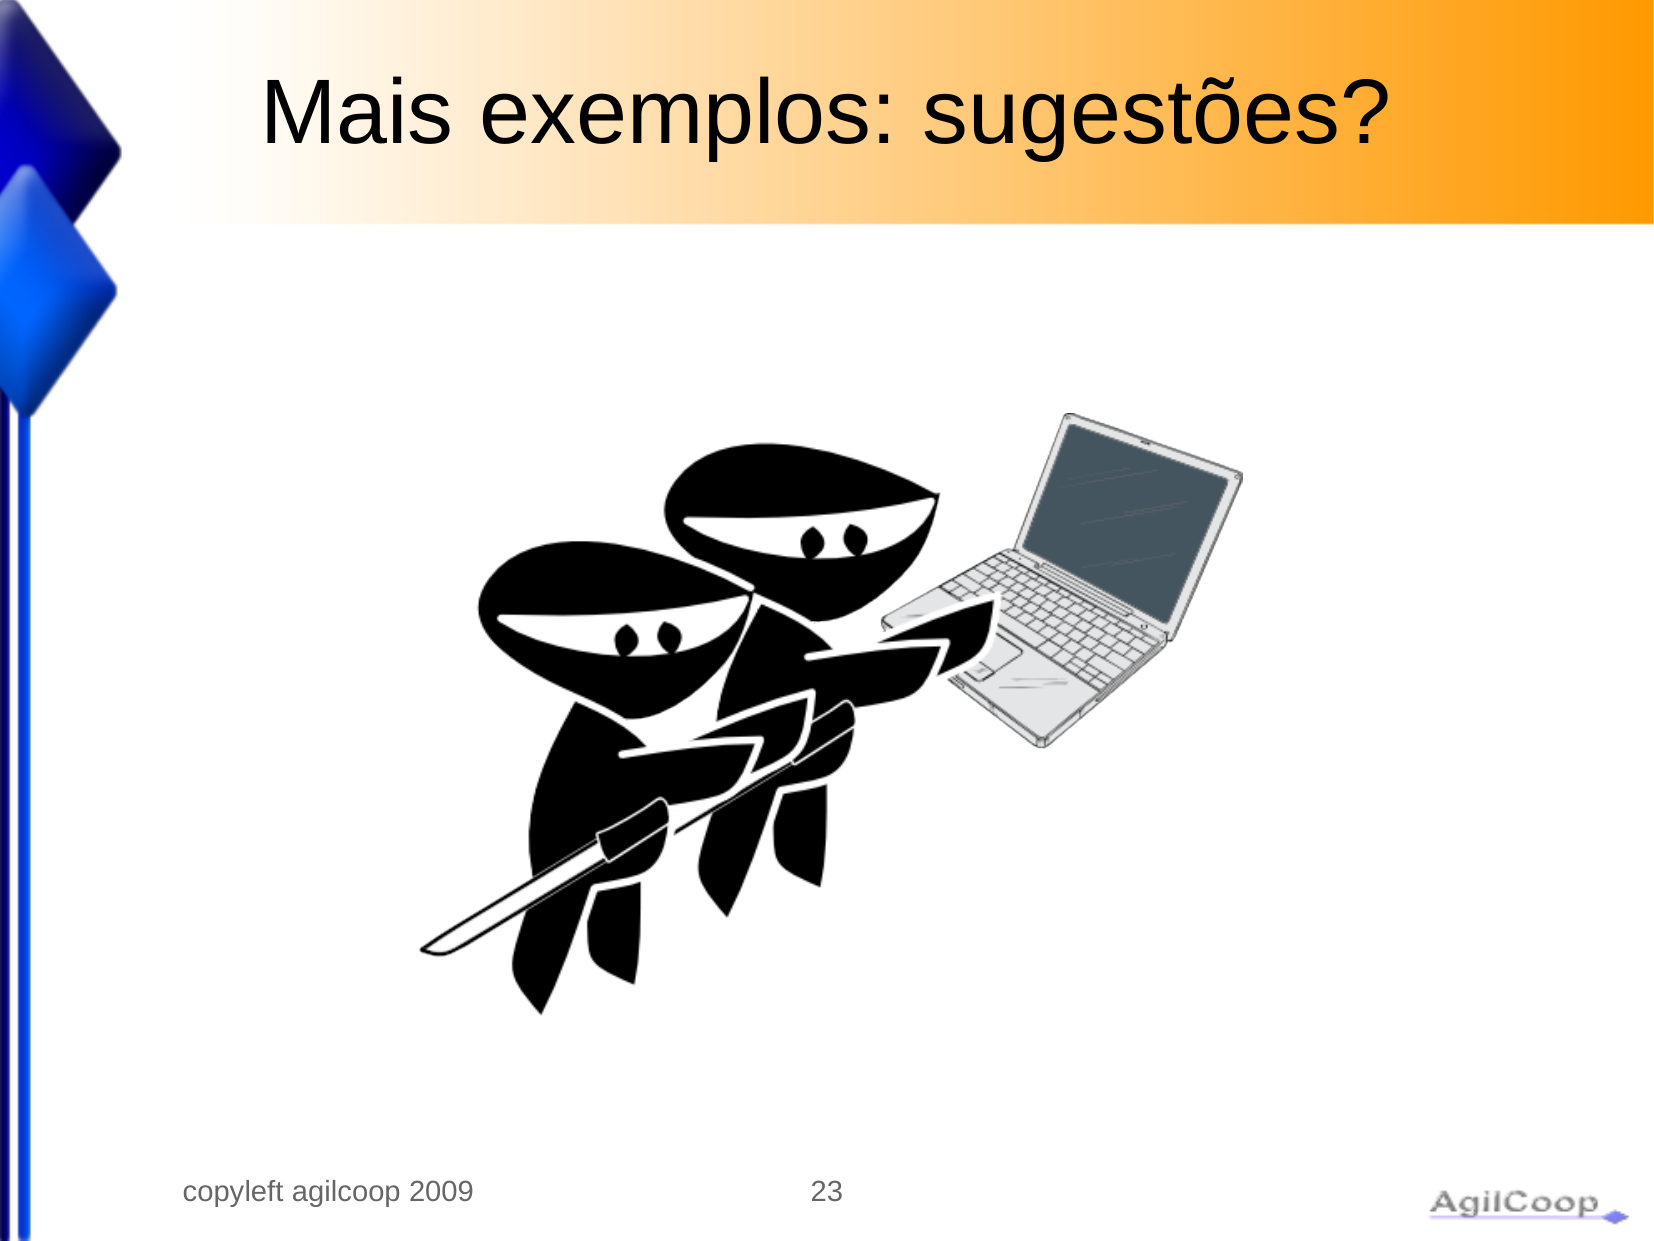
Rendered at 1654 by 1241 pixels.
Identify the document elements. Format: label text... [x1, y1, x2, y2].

title Mais exemplos: sugestões? [82, 8, 1571, 216]
picture [0, 0, 1654, 1241]
